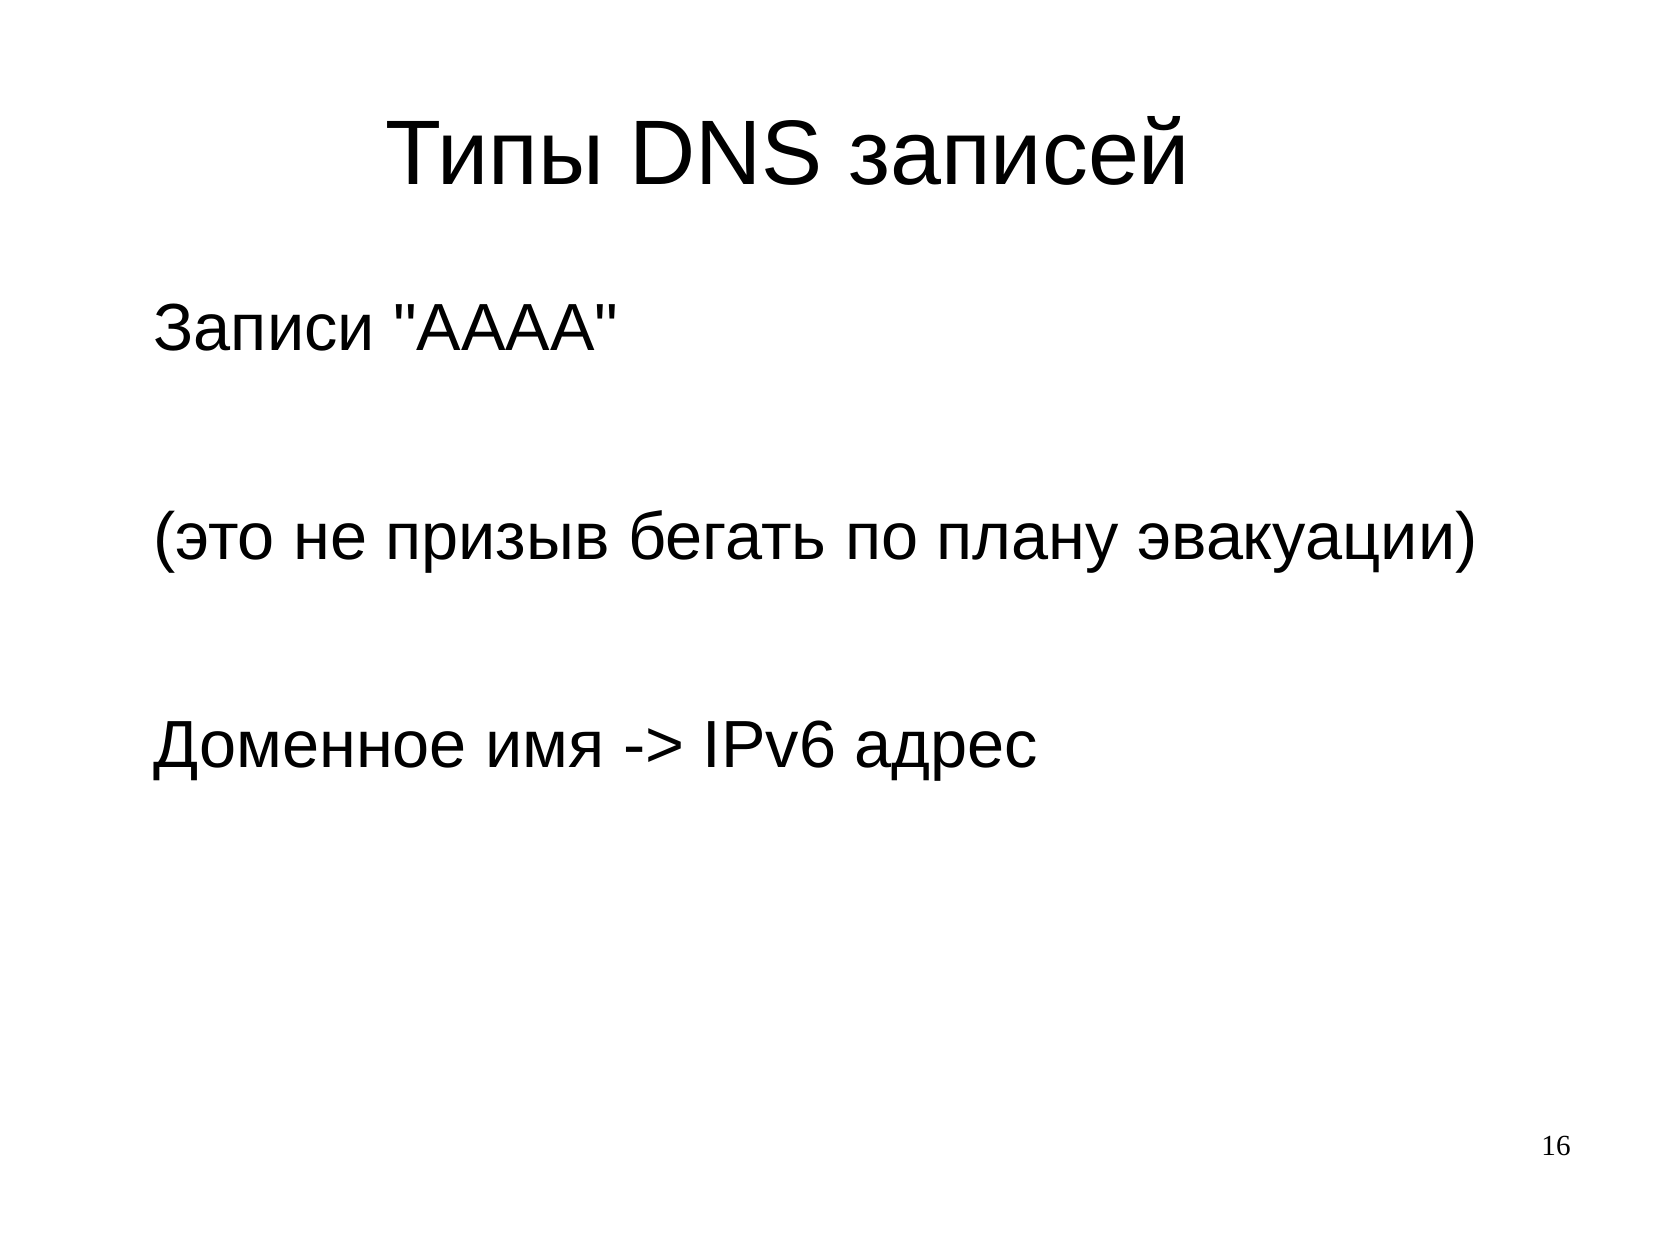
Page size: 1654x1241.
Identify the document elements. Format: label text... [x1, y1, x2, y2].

title Типы DNS записей [82, 49, 1571, 257]
list Записи "AAAA" (это не призыв бегать по плану эвакуации) Доменное имя -> IPv6 адрес [82, 290, 1571, 1109]
